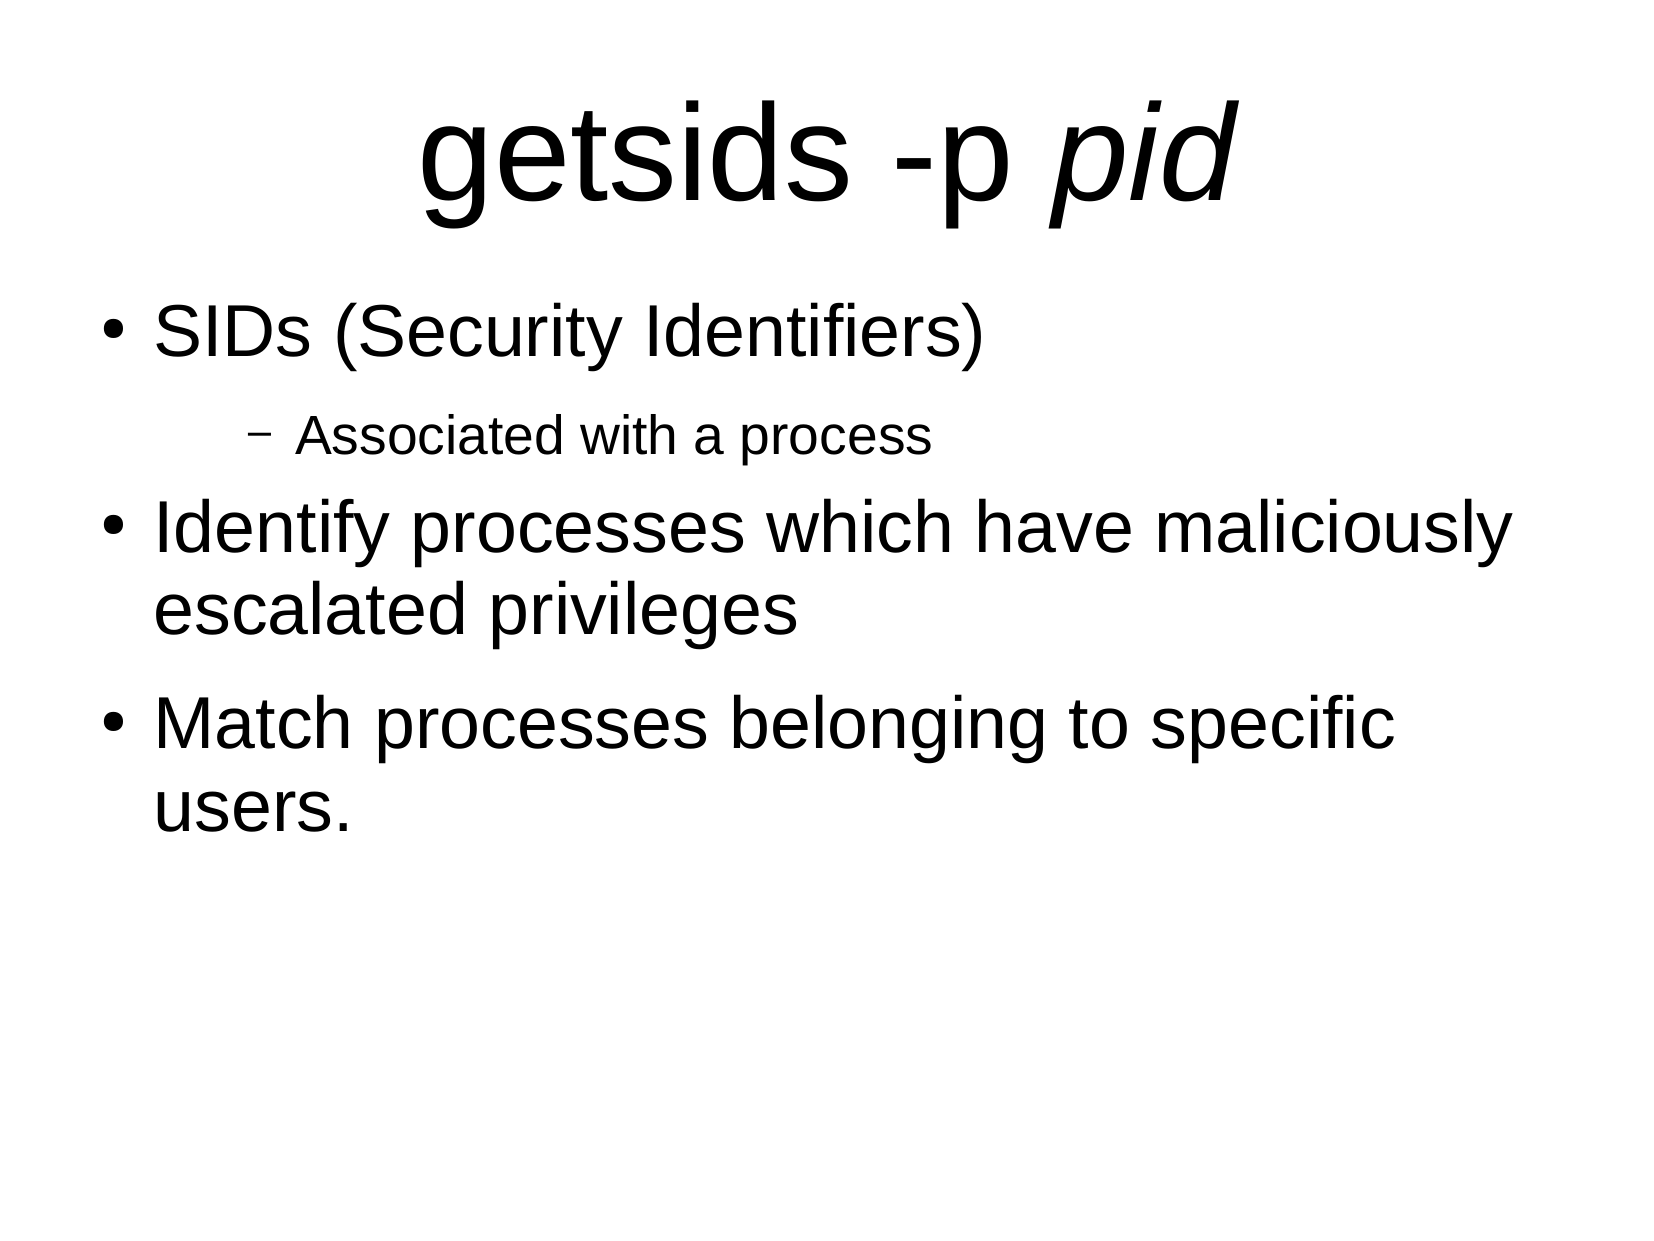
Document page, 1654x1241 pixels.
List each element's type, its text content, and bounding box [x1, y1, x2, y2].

title getsids -p pid [82, 49, 1571, 257]
list SIDs (Security Identifiers) Associated with a process Identify processes which have maliciously escalated privileges Match processes belonging to specific users. [82, 290, 1571, 1109]
